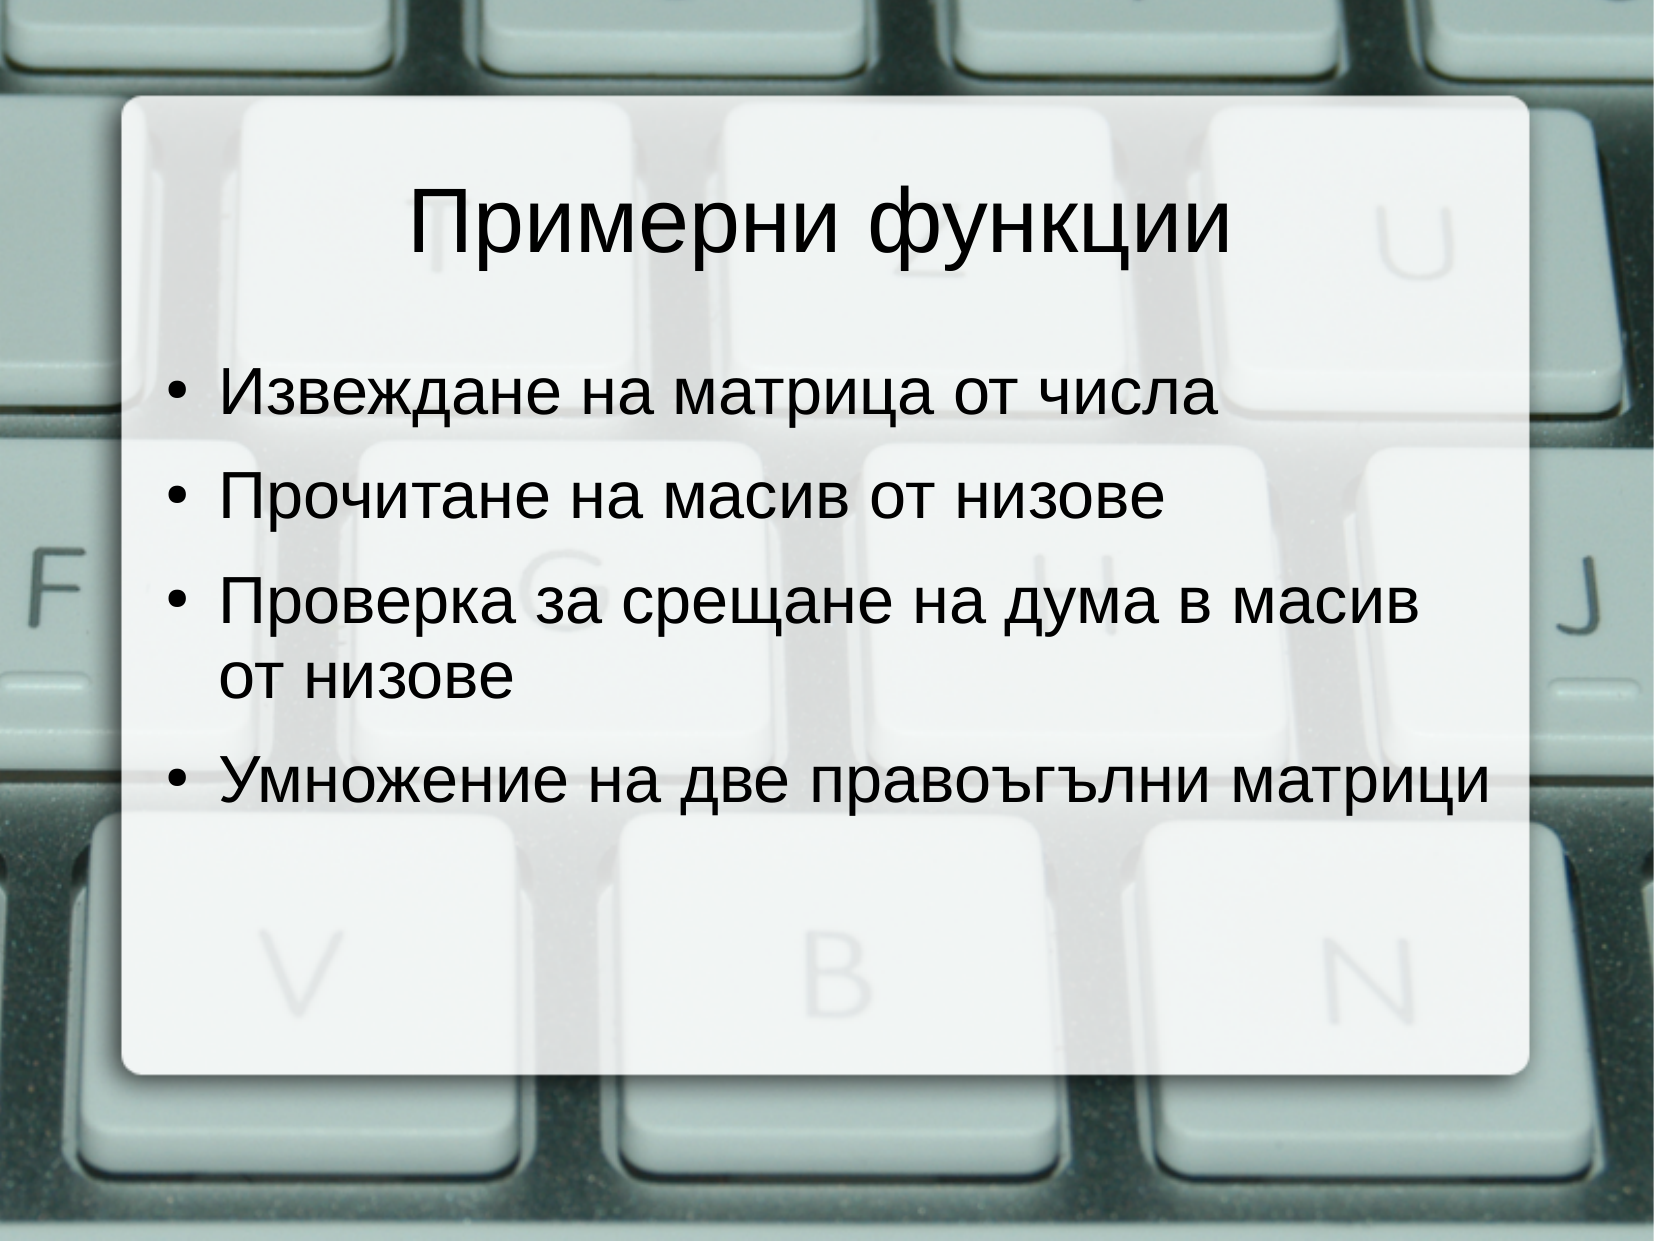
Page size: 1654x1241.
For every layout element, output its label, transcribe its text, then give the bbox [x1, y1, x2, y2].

picture [0, 0, 1654, 1241]
title Примерни функции [135, 117, 1506, 325]
list Извеждане на матрица от числа Прочитане на масив от низове Проверка за срещане на дума в масив от низове Умножение на две правоъгълни матрици [147, 354, 1506, 1074]
